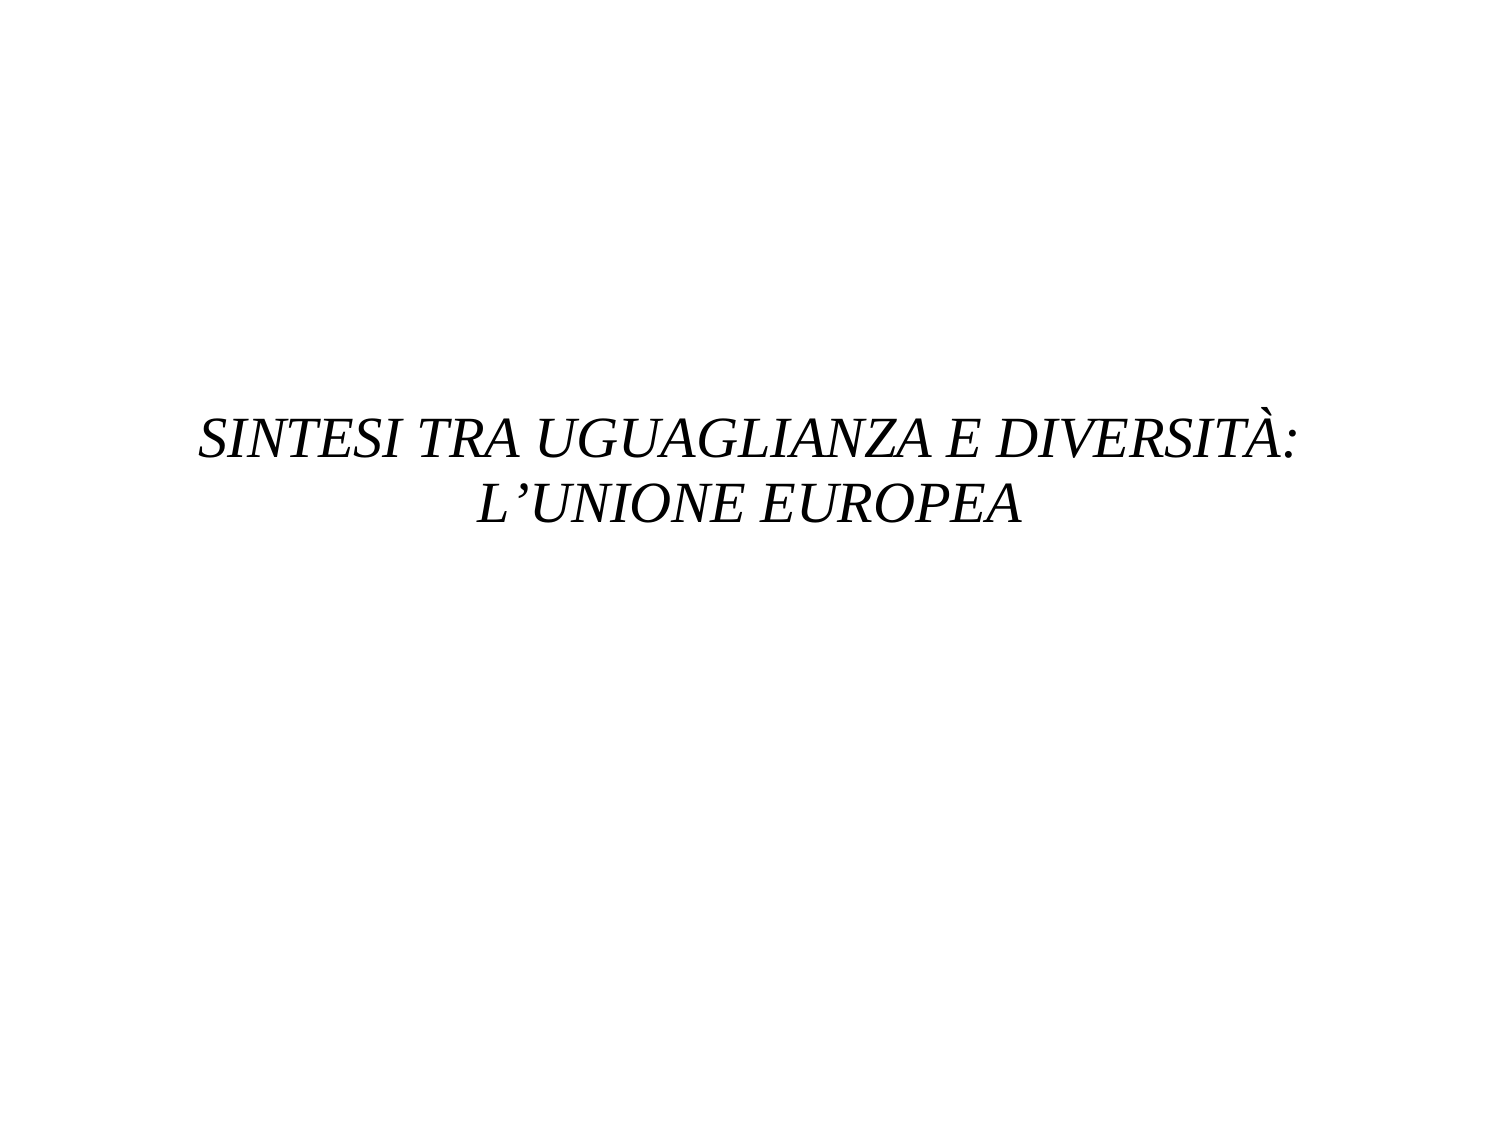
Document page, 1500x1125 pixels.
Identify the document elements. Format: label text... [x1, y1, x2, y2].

title SINTESI TRA UGUAGLIANZA E DIVERSITÀ: L’UNIONE EUROPEA [112, 349, 1388, 591]
